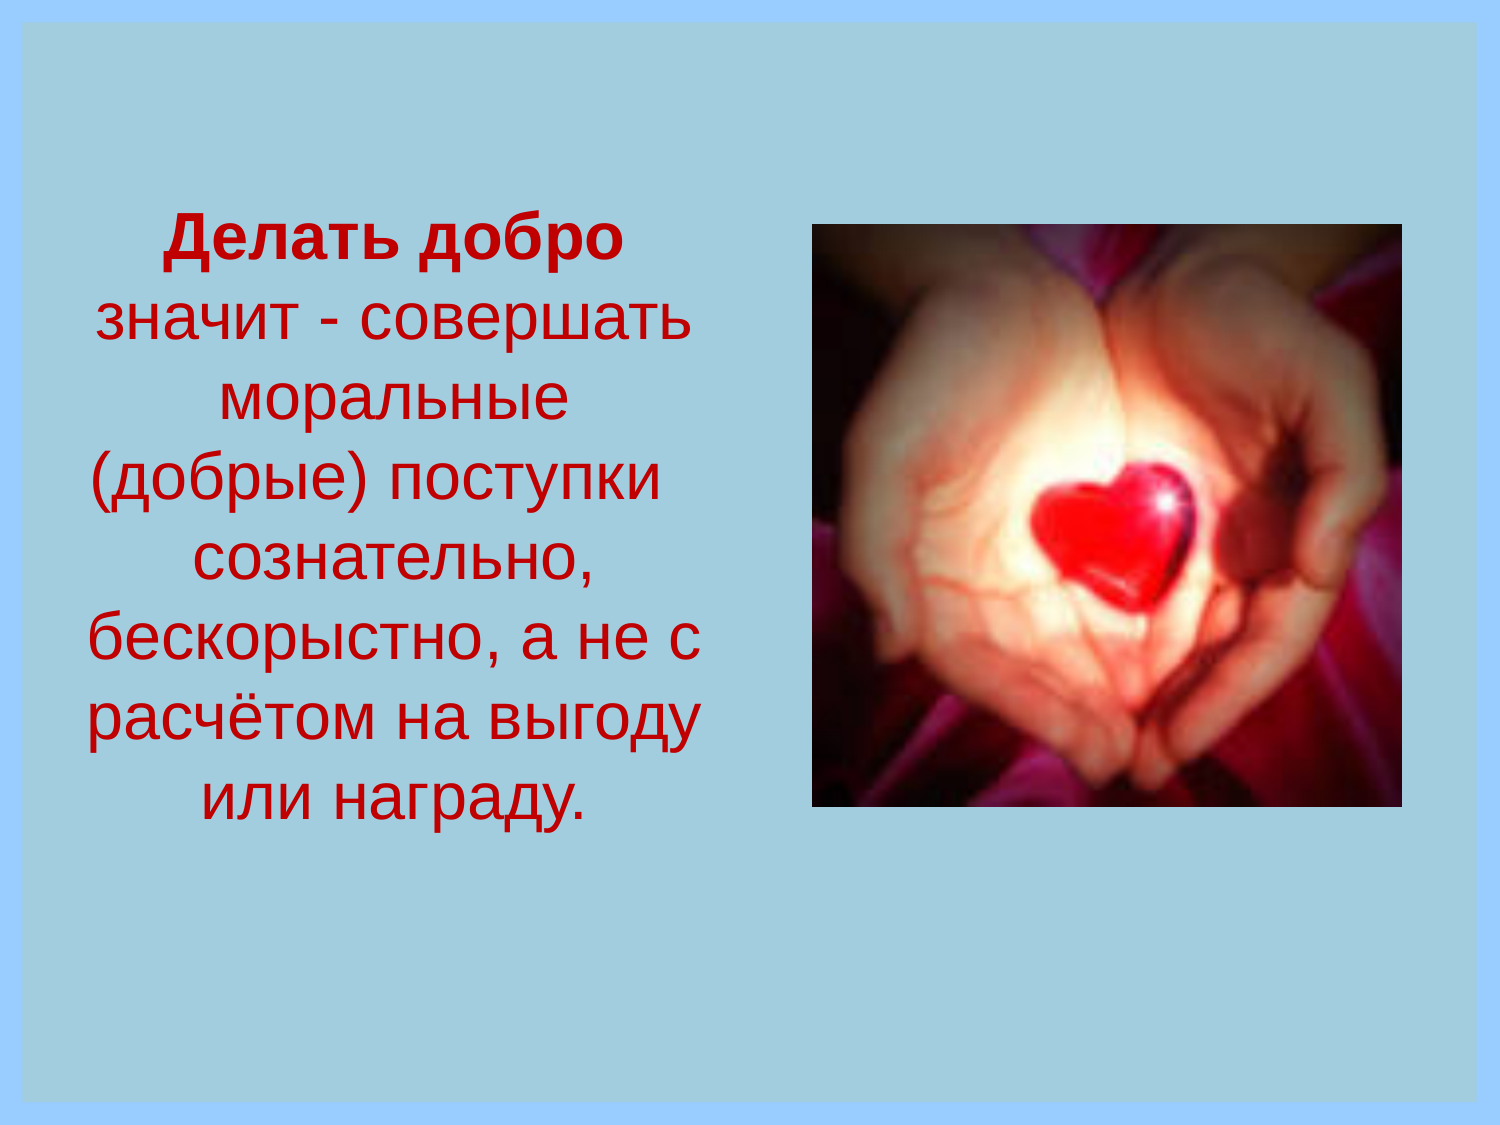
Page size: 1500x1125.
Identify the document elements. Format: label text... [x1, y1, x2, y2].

picture [812, 224, 1402, 807]
title Делать добро значит - совершать моральные (добрые) поступки сознательно, бескорыстно, а не с расчётом на выгоду или награду. [57, 105, 732, 964]
